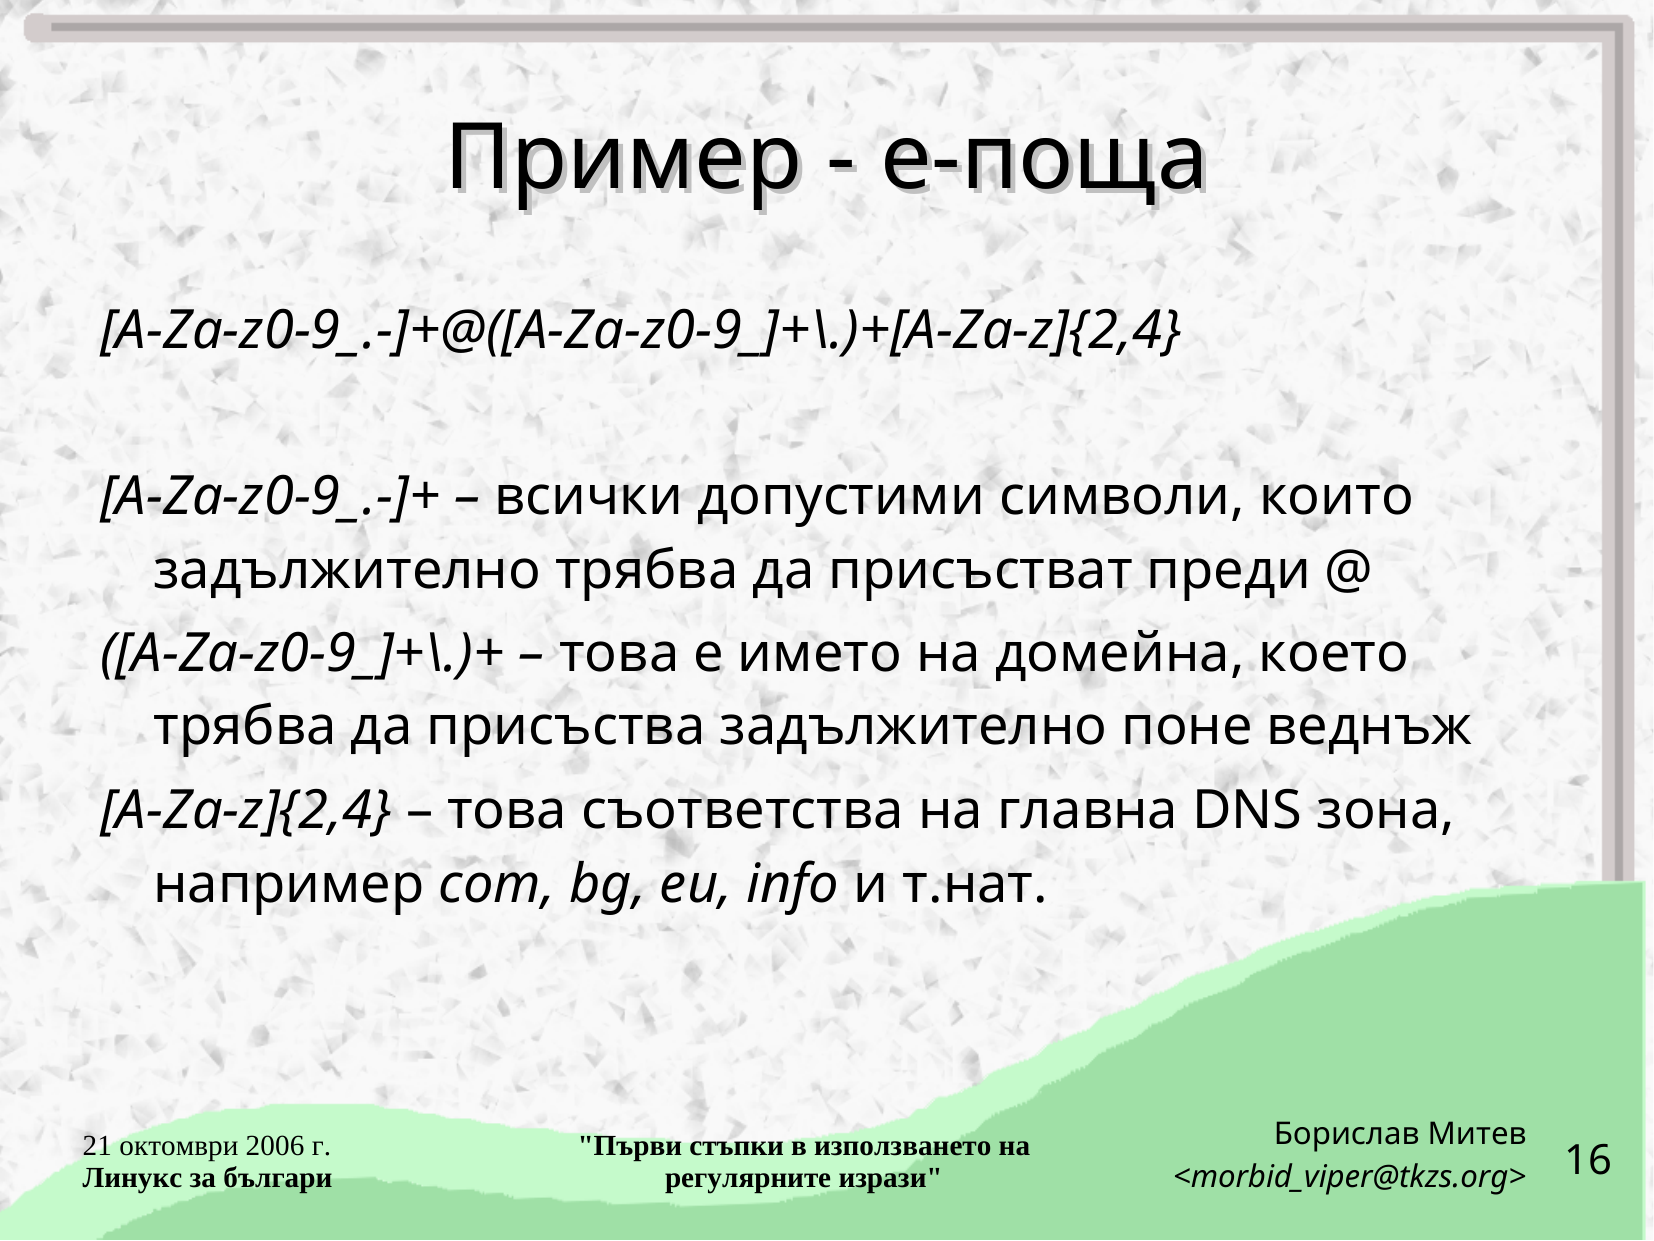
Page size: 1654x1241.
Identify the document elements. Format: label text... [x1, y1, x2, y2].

picture [0, 0, 1654, 1240]
list [A-Za-z0-9_.-]+@([A-Za-z0-9_]+\.)+[A-Za-z]{2,4} [A-Za-z0-9_.-]+ – всички допустими символи, които задължително трябва да присъстват преди @ ([A-Za-z0-9_]+\.)+ – това е името на домейна, което трябва да присъства задължително поне веднъж [A-Za-z]{2,4} – това съответства на главна DNS зона, например com, bg, eu, info и т.нат. [82, 290, 1571, 1109]
title Пример - е-поща [82, 49, 1571, 257]
